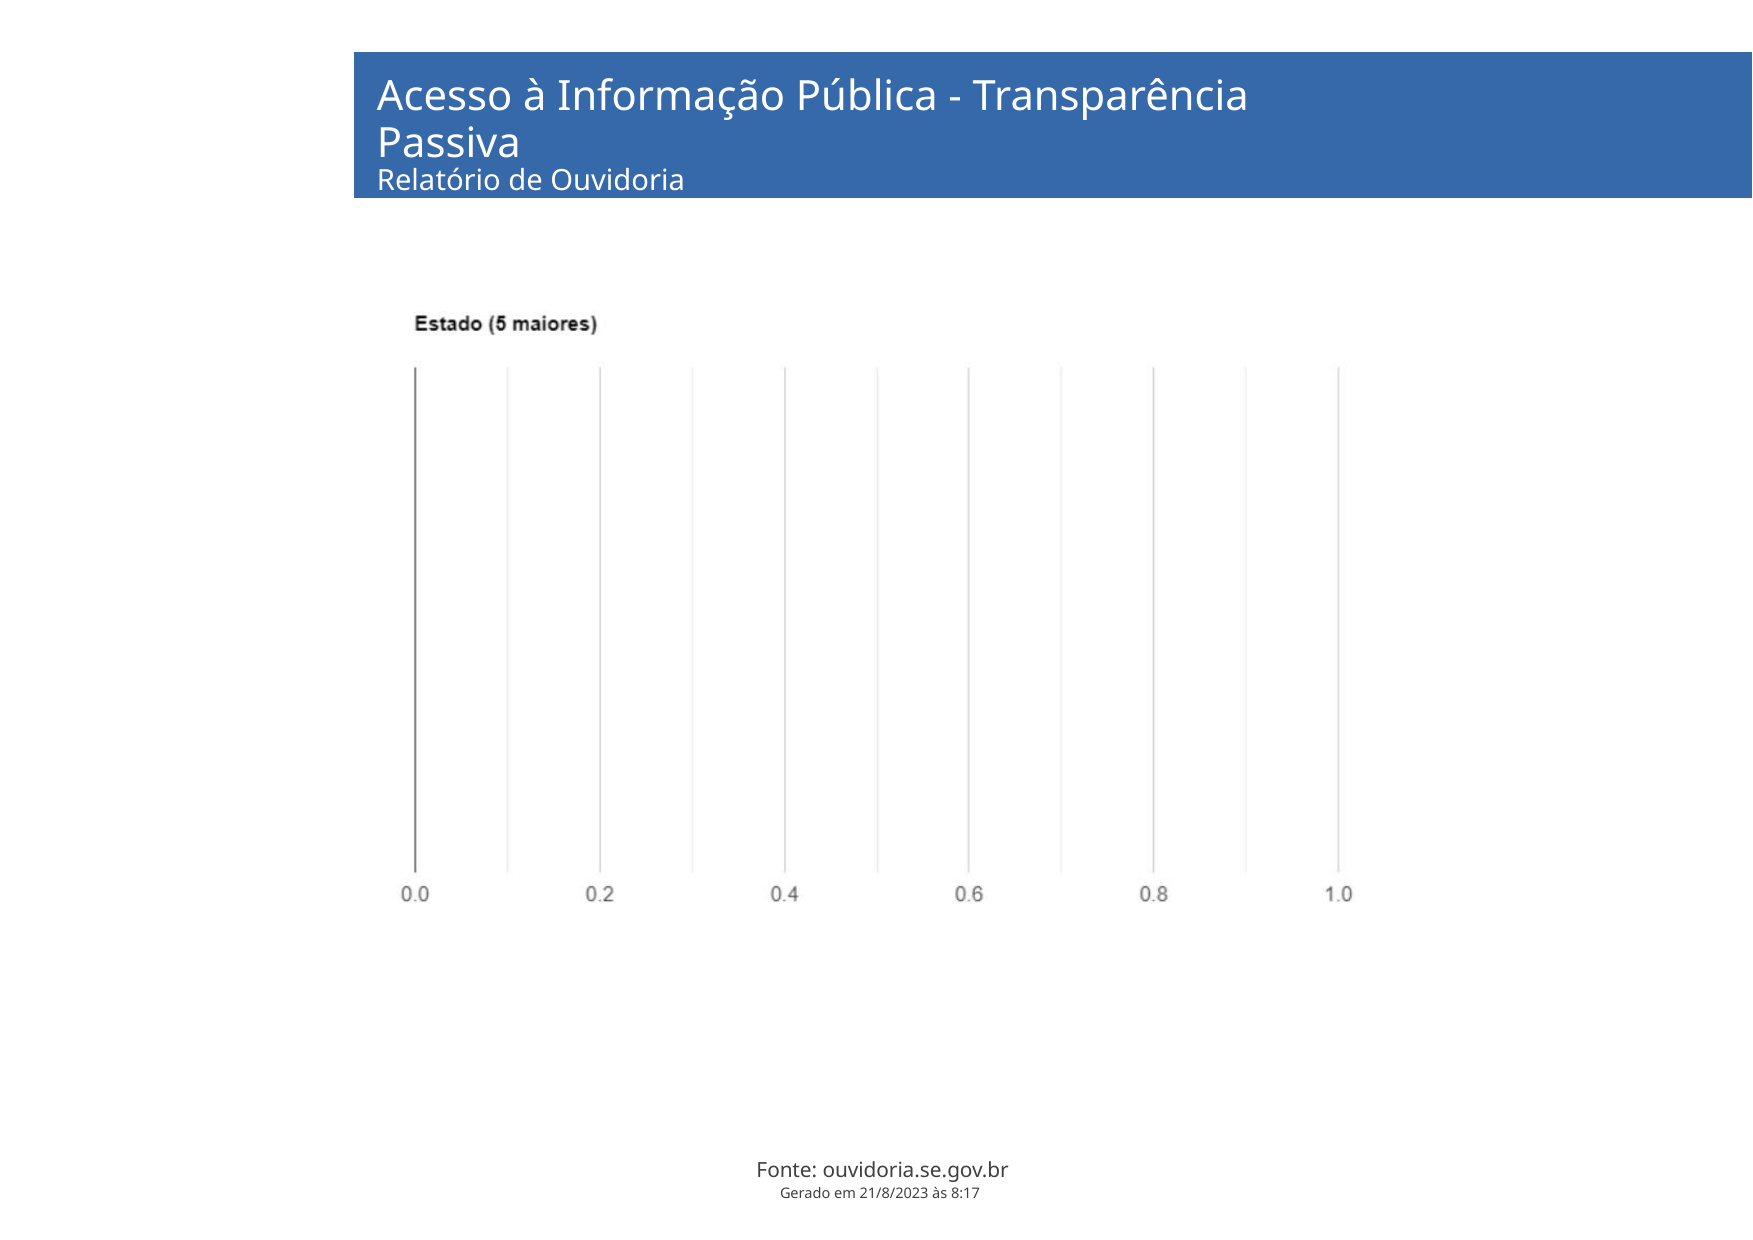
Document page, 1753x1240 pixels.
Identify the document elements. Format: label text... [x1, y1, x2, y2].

text_box [354, 52, 1752, 198]
text_box [155, 211, 1599, 1028]
text_box Fonte: ouvidoria.se.gov.br [756, 1158, 1023, 1182]
text_box Acesso à Informação Pública - Transparência Passiva Relatório de Ouvidoria SETUR - Julho a Julho de 2023 [376, 72, 1403, 228]
text_box Gerado em 21/8/2023 às 8:17 [780, 1184, 999, 1202]
